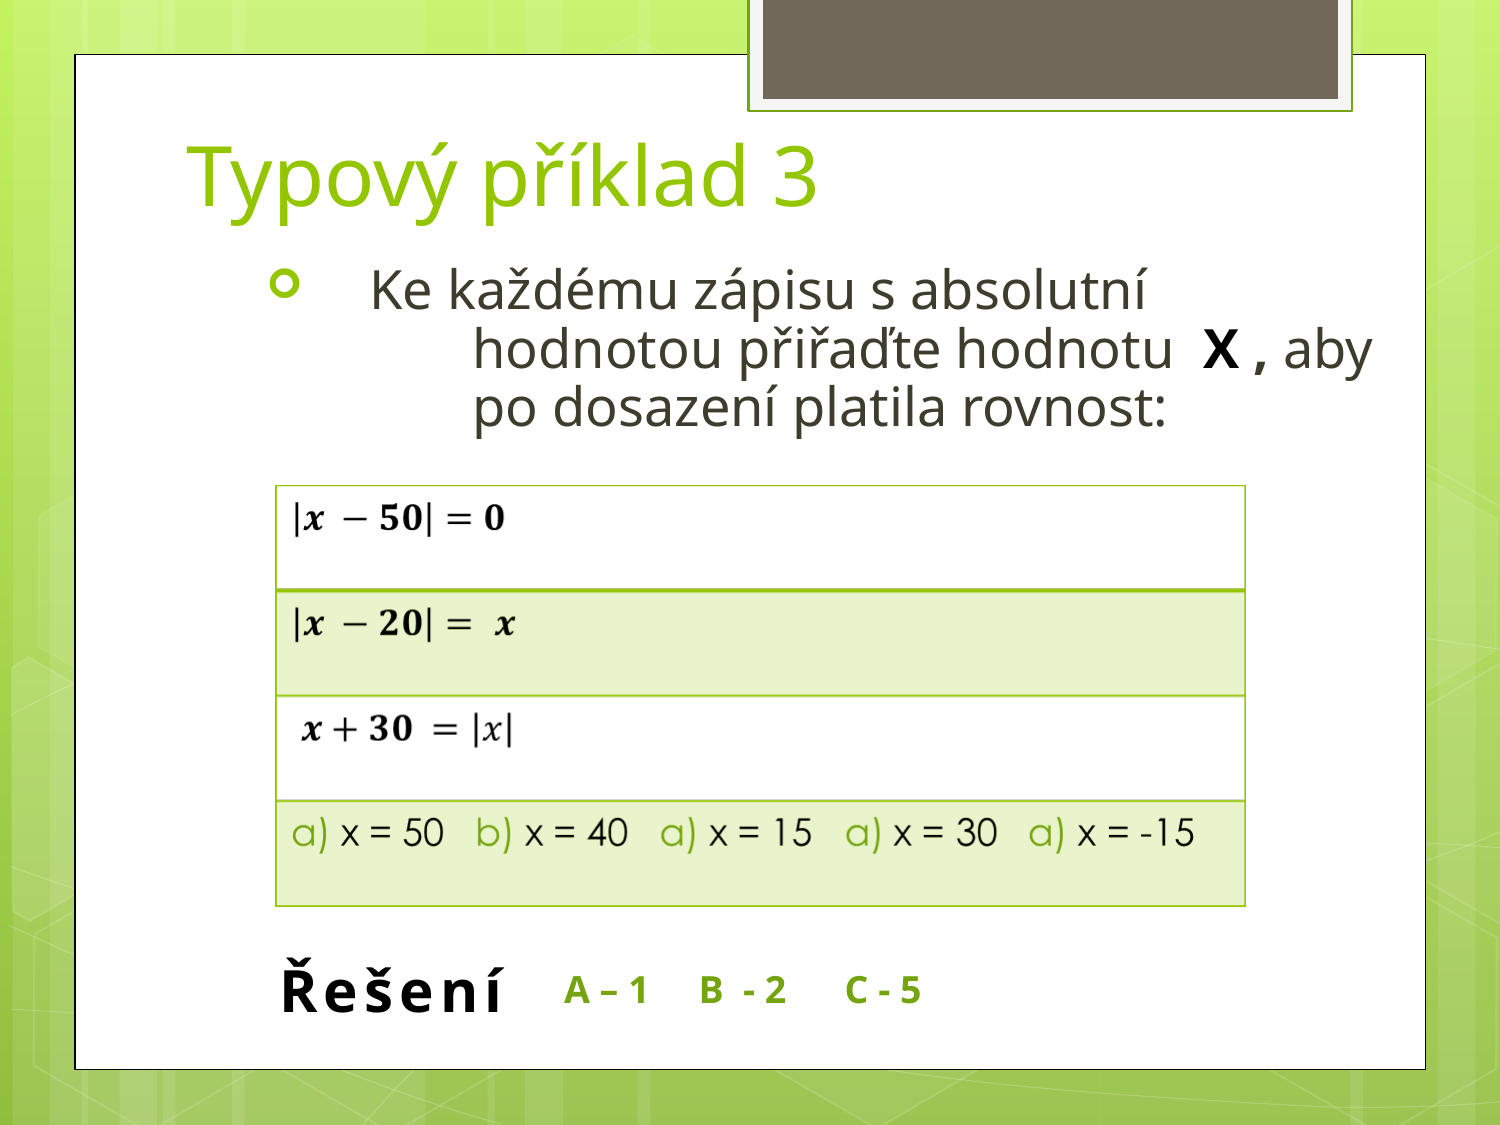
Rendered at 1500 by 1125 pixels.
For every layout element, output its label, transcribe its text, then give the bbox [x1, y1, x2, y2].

text_box A – 1 B - 2 C - 5 [549, 958, 1081, 1020]
text_box Řešení [264, 946, 518, 1031]
picture [275, 486, 1246, 908]
list Ke každému zápisu s absolutní hodnotou přiřaďte hodnotu x , aby po dosazení platila rovnost: [76, 255, 1427, 450]
title Typový příklad 3 [171, 42, 1415, 231]
